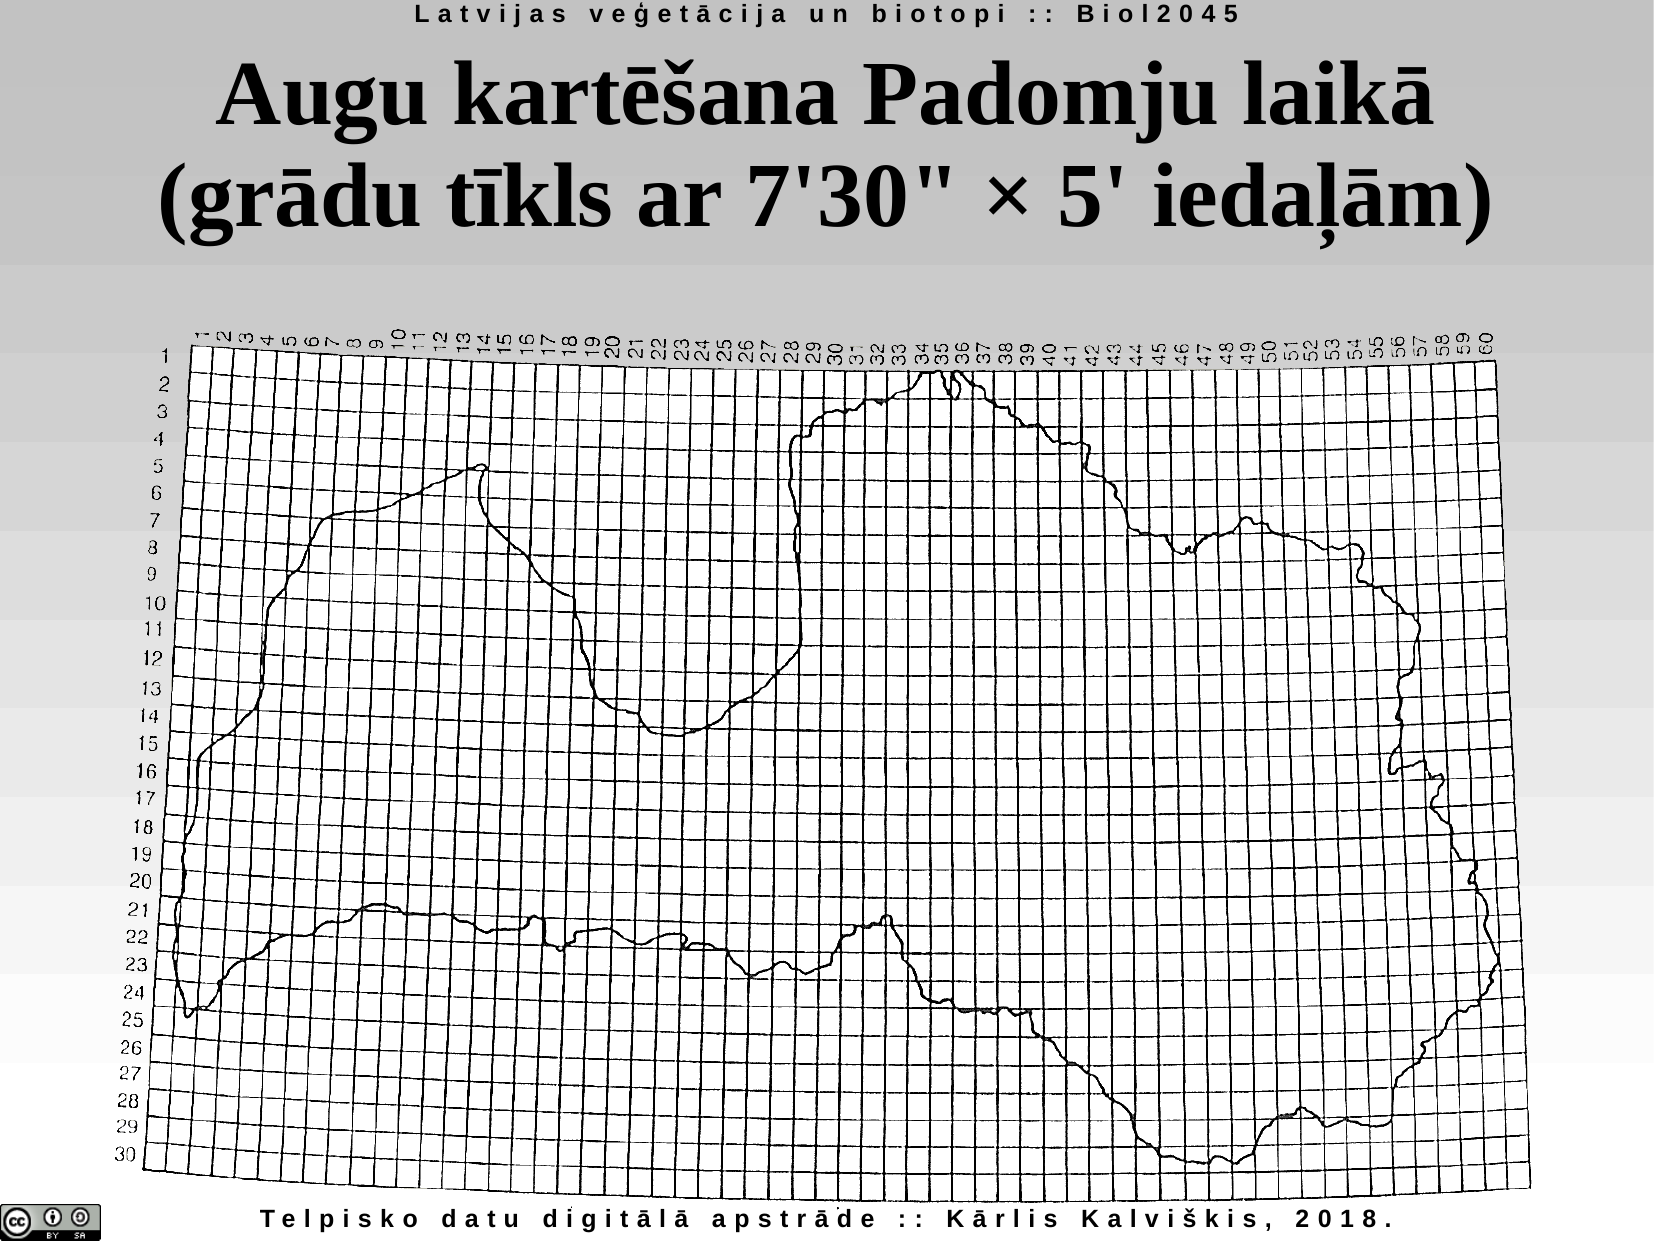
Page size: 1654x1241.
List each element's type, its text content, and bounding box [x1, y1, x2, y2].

picture [0, 287, 1654, 1241]
title Augu kartēšana Padomju laikā (grādu tīkls ar 7'30" × 5' iedaļām) [0, 1, 1654, 287]
